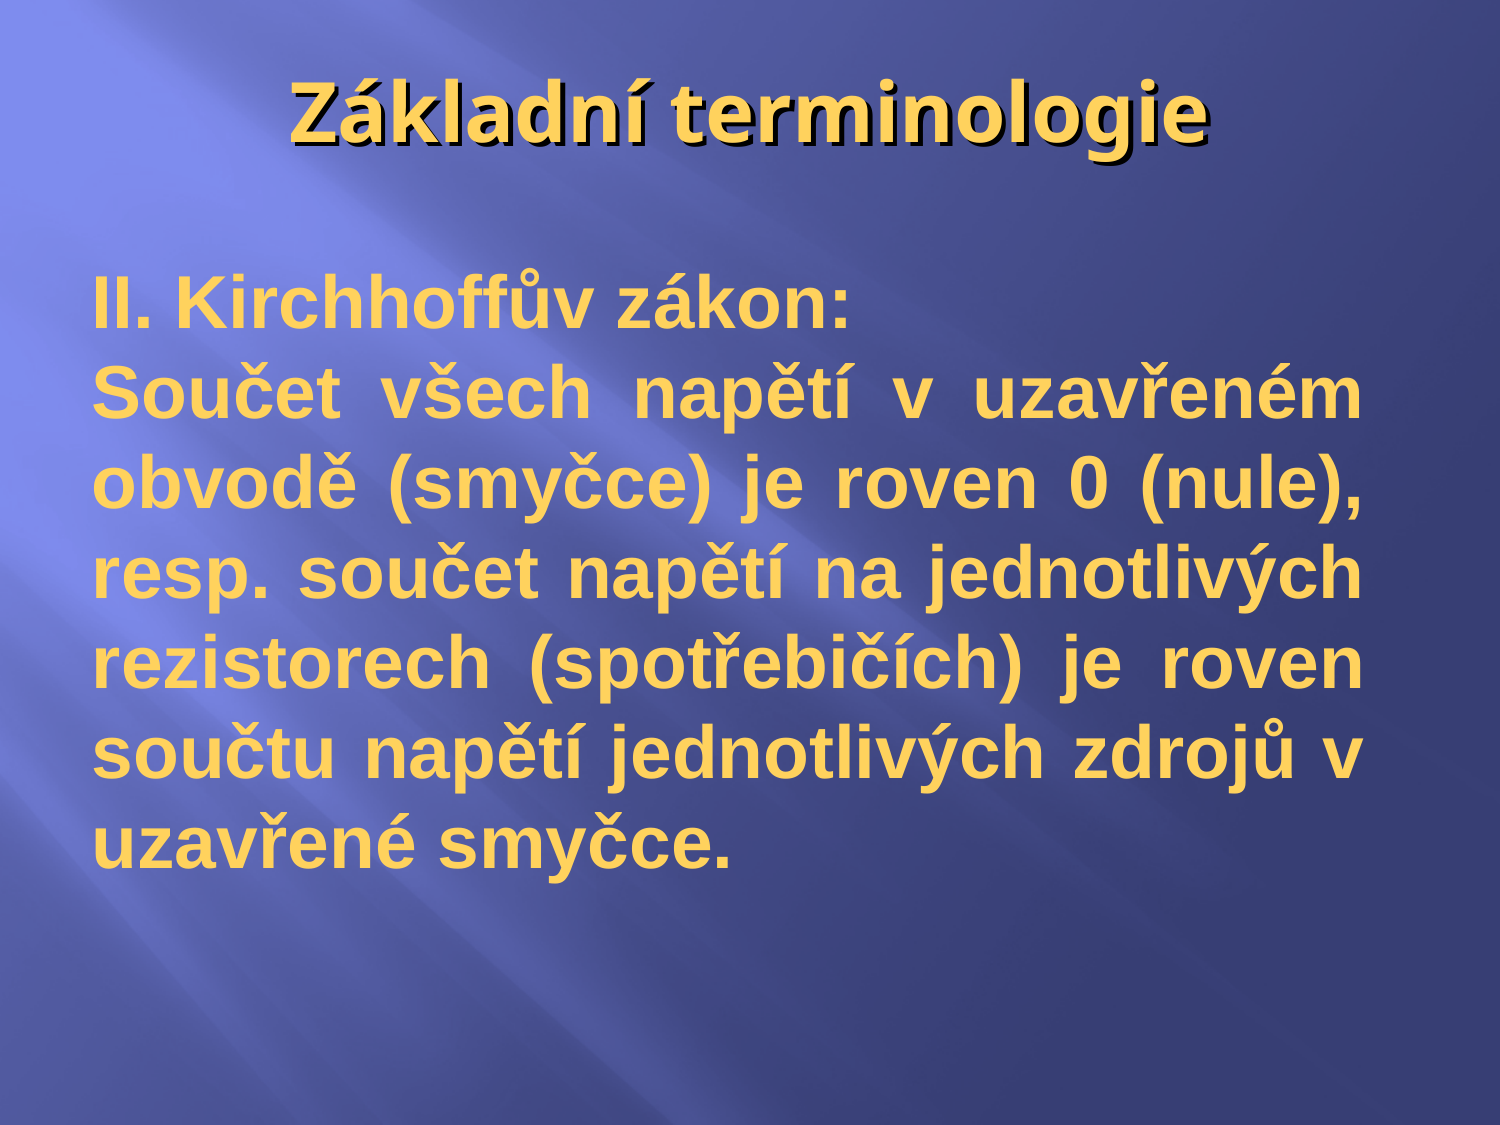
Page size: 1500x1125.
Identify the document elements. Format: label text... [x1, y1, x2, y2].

text_box II. Kirchhoffův zákon: Součet všech napětí v uzavřeném obvodě (smyčce) je roven 0 (nule), resp. součet napětí na jednotlivých rezistorech (spotřebičích) je roven součtu napětí jednotlivých zdrojů v uzavřené smyčce. [76, 172, 1448, 965]
title Základní terminologie [75, 45, 1426, 173]
